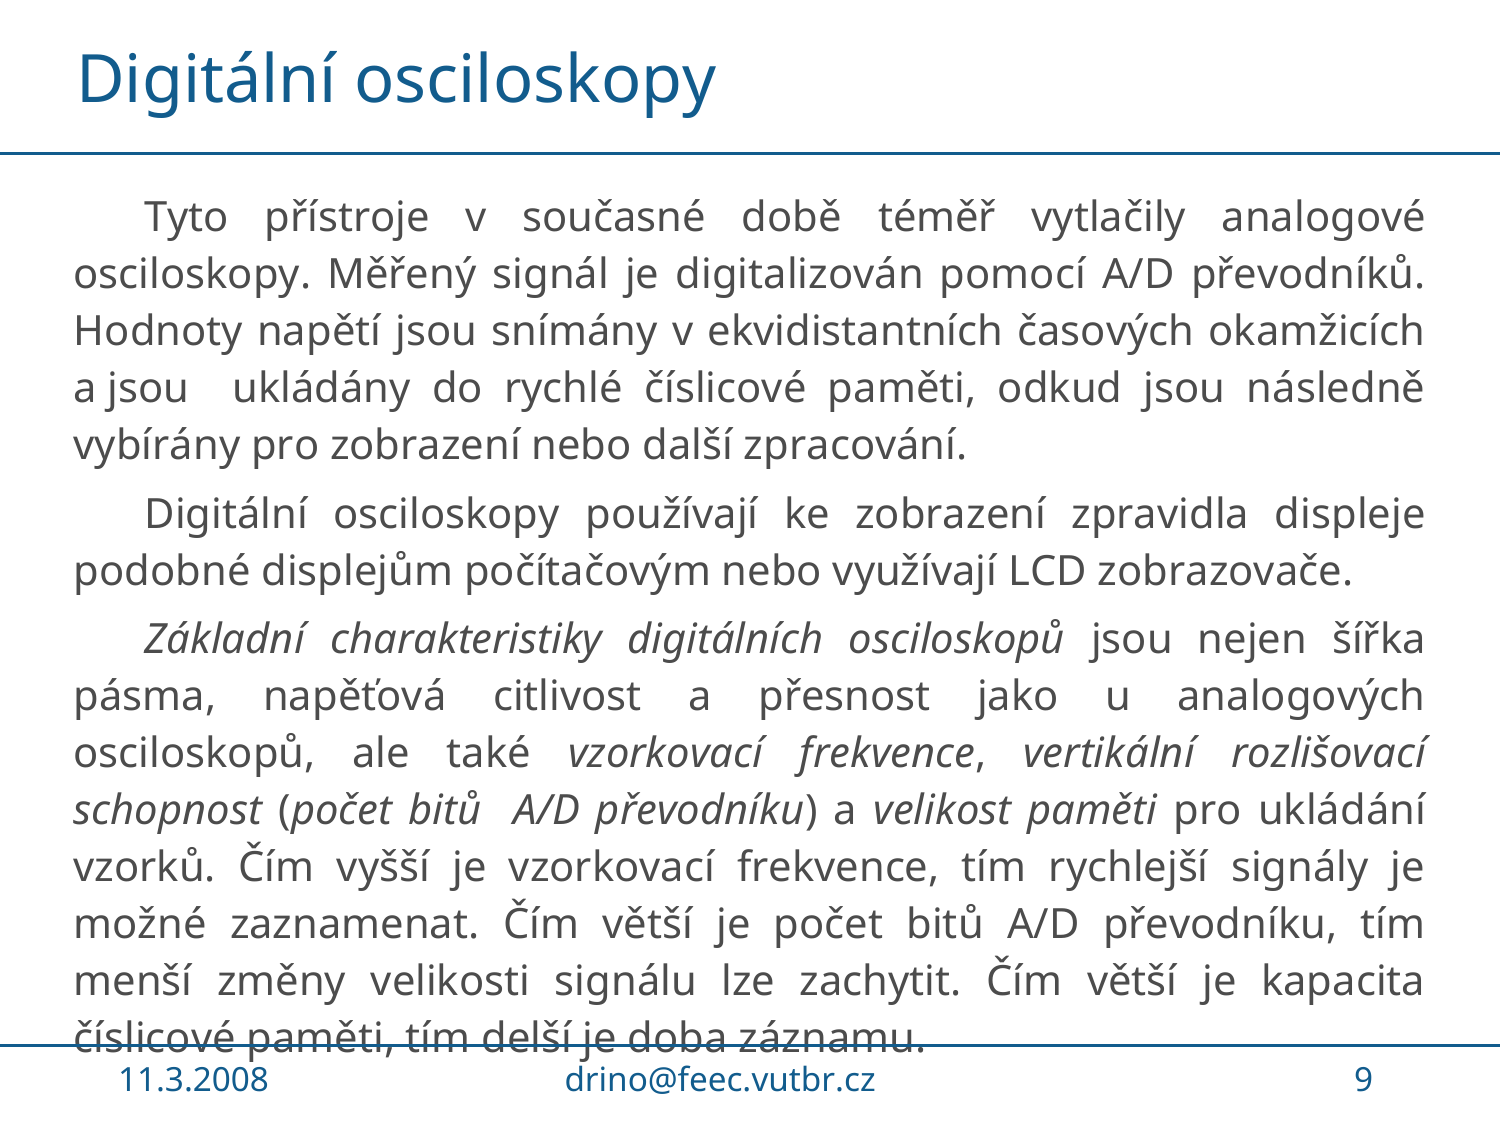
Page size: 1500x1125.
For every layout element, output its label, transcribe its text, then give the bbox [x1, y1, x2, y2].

text_box Tyto přístroje v současné době téměř vytlačily analogové osciloskopy. Měřený signál je digitalizován pomocí A/D převodníků. Hodnoty napětí jsou snímány v ekvidistantních časových okamžicích a jsou ukládány do rychlé číslicové paměti, odkud jsou následně vybírány pro zobrazení nebo další zpracování. Digitální osciloskopy používají ke zobrazení zpravidla displeje podobné displejům počítačovým nebo využívají LCD zobrazovače. Základní charakteristiky digitálních osciloskopů jsou nejen šířka pásma, napěťová citlivost a přesnost jako u analogových osciloskopů, ale také vzorkovací frekvence, vertikální rozlišovací schopnost (počet bitů A/D převodníku) a velikost paměti pro ukládání vzorků. Čím vyšší je vzorkovací frekvence, tím rychlejší signály je možné zaznamenat. Čím větší je počet bitů A/D převodníku, tím menší změny velikosti signálu lze zachytit. Čím větší je kapacita číslicové paměti, tím delší je doba záznamu. [59, 178, 1442, 1044]
text_box 11.3.2008 [103, 1049, 432, 1125]
title Digitální osciloskopy [0, 0, 1500, 152]
text_box 10 [1075, 1049, 1388, 1125]
text_box drino@feec.vutbr.cz [454, 1049, 987, 1125]
